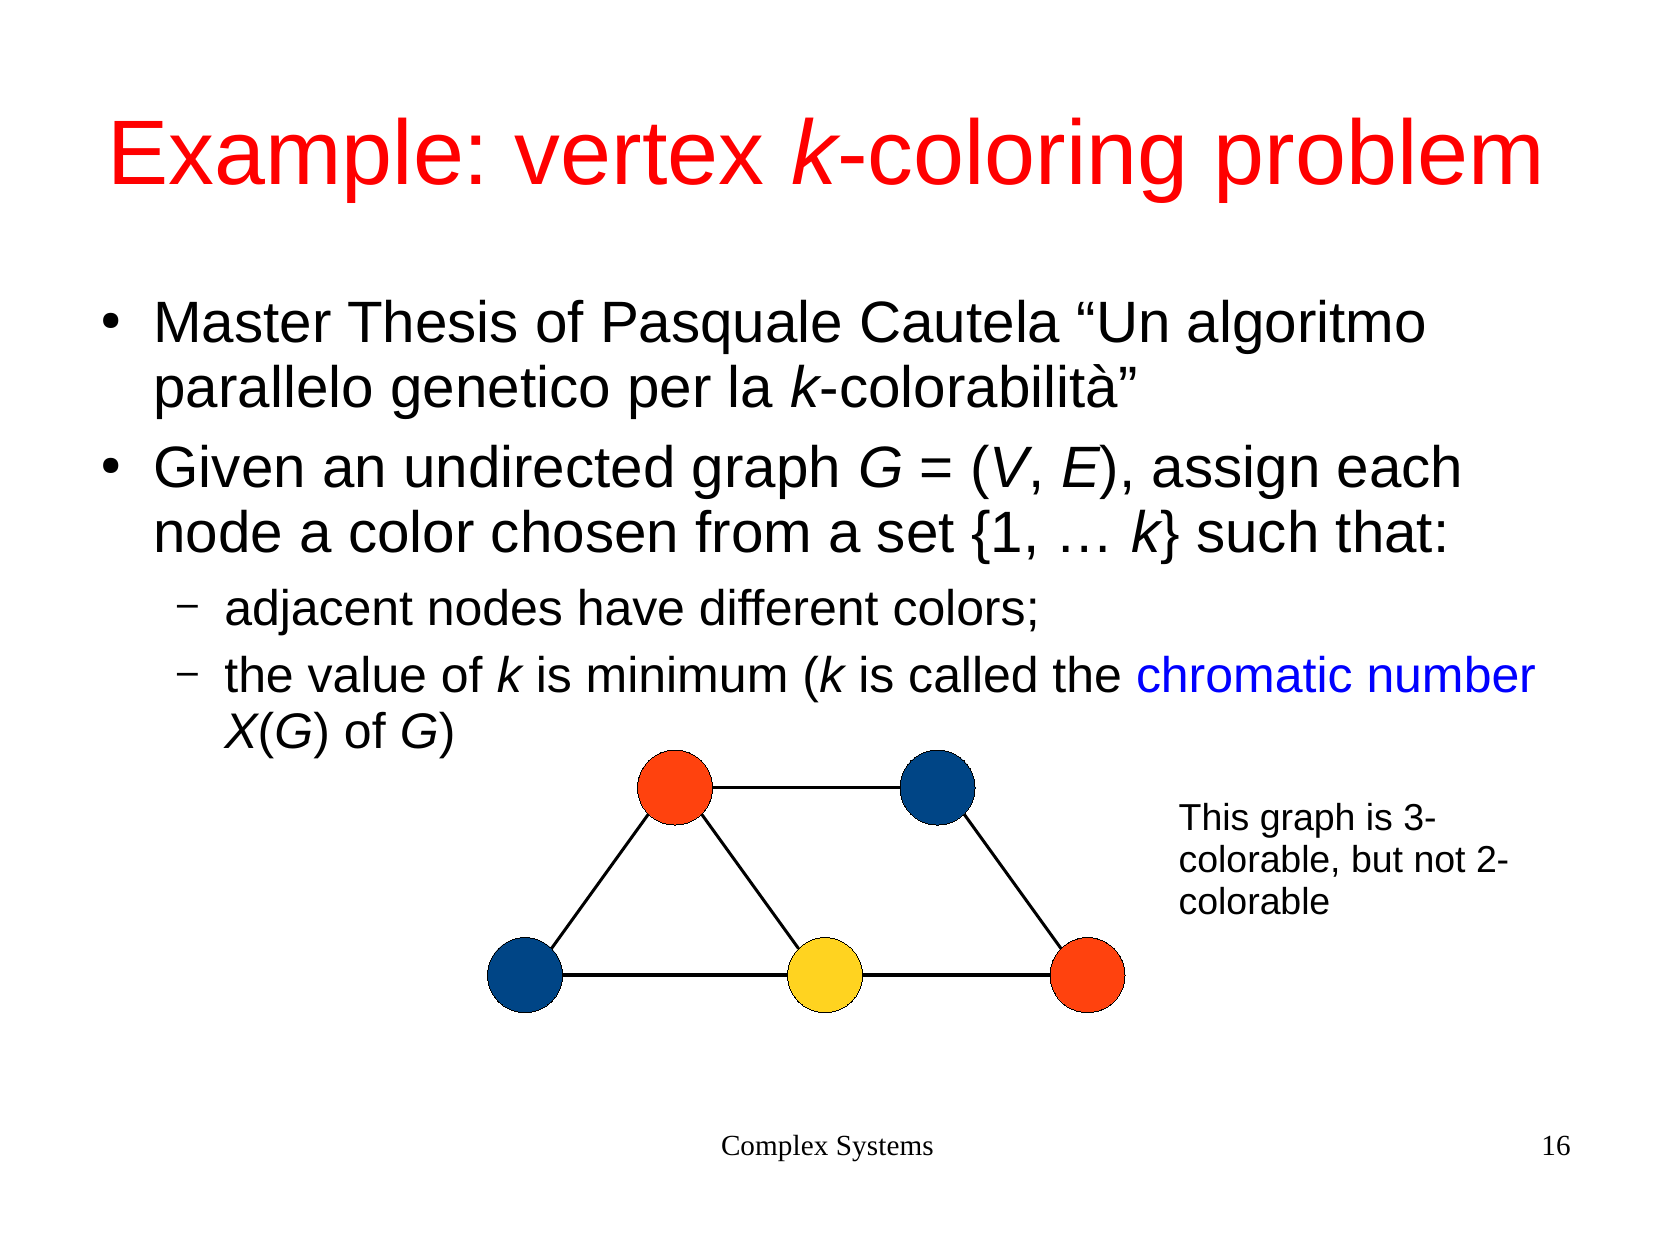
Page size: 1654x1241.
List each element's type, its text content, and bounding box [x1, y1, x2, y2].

text_box [1050, 937, 1126, 1013]
text_box [900, 750, 976, 826]
text_box [787, 937, 863, 1013]
text_box This graph is 3-colorable, but not 2-colorable [1162, 787, 1538, 932]
text_box [487, 937, 563, 1013]
title Example: vertex k-coloring problem [82, 49, 1571, 257]
text_box [637, 750, 713, 826]
list Master Thesis of Pasquale Cautela “Un algoritmo parallelo genetico per la k-colorabilità” Given an undirected graph G = (V, E), assign each node a color chosen from a set {1, … k} such that: adjacent nodes have different colors; the value of k is minimum (k is called the chromatic number X(G) of G) [82, 290, 1571, 1109]
